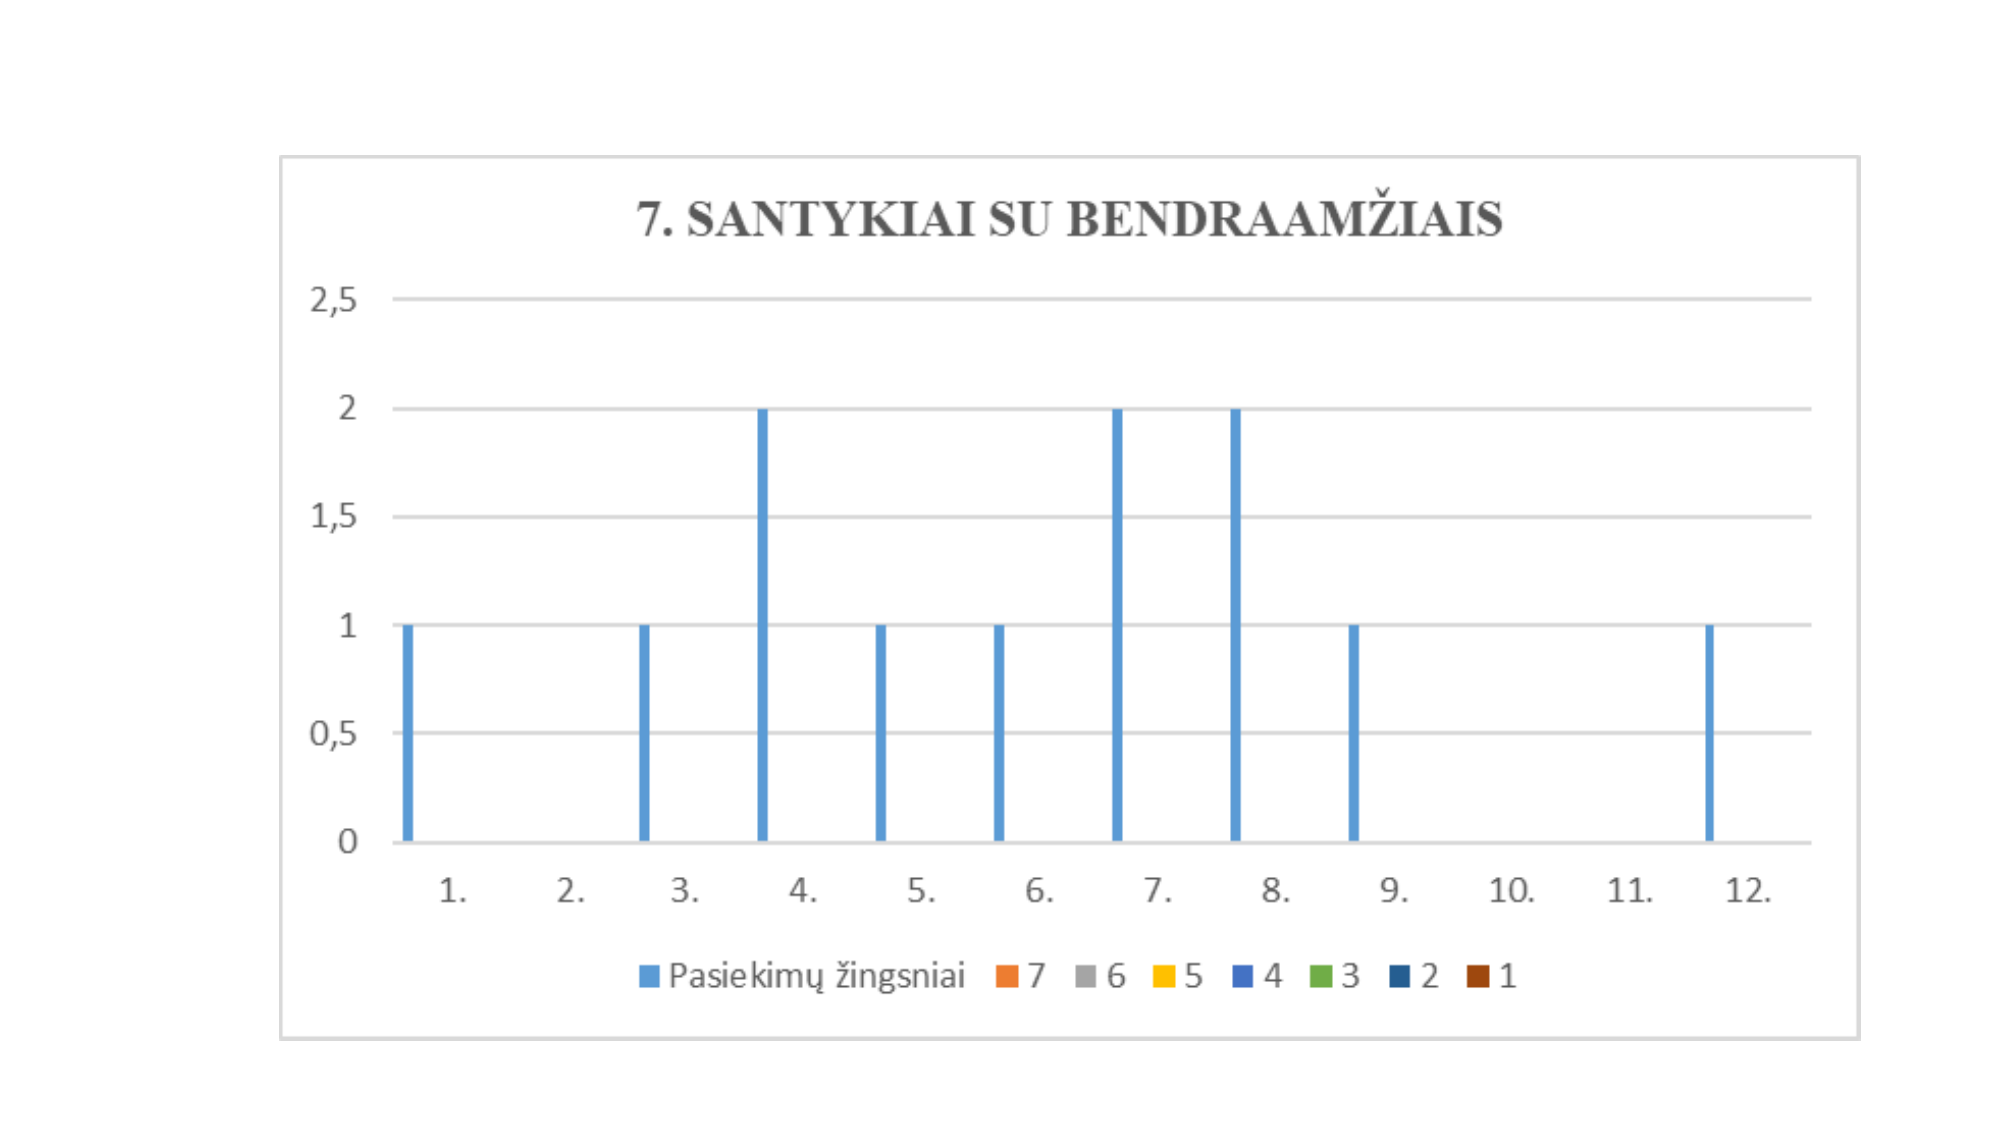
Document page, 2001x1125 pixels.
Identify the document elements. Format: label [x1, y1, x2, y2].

picture [279, 155, 1861, 1042]
